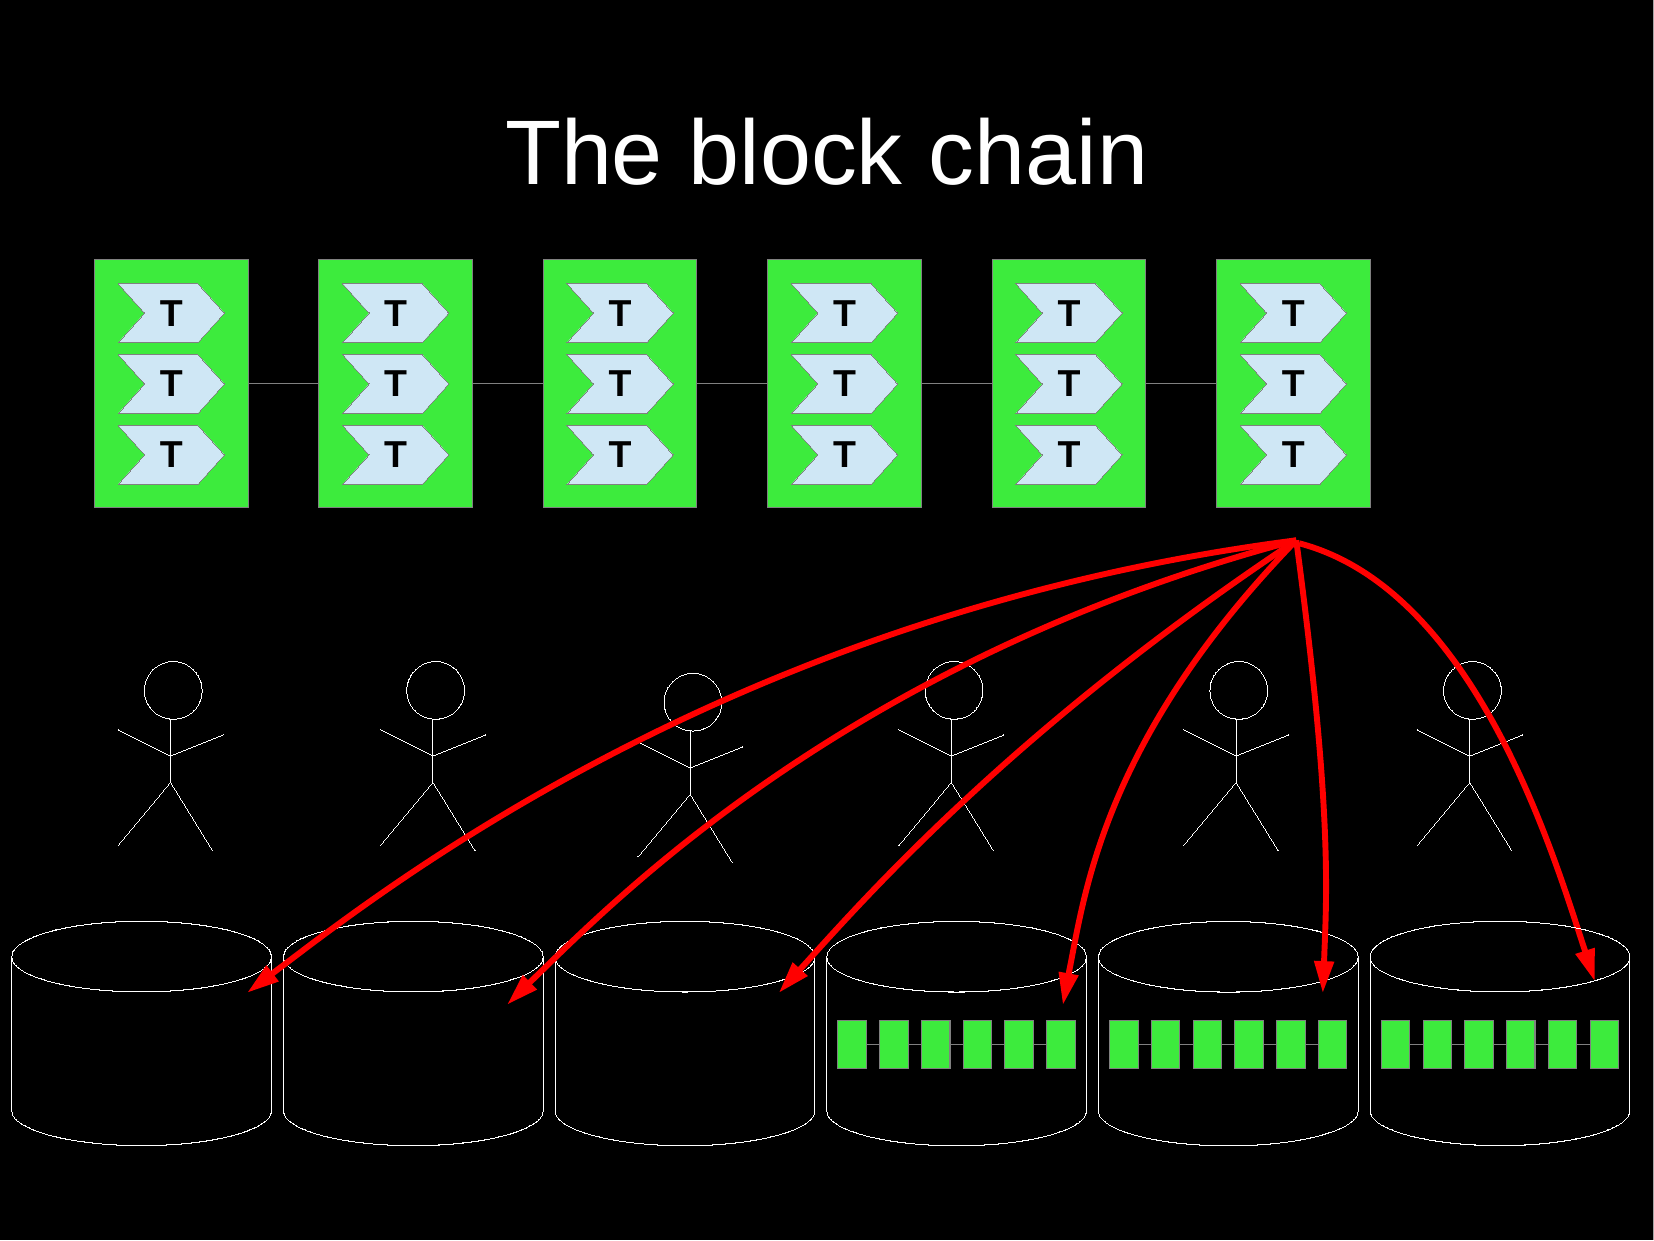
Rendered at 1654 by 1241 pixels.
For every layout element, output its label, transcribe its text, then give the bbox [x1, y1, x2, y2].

text_box [1151, 1020, 1180, 1069]
text_box [94, 259, 249, 508]
text_box [318, 259, 473, 508]
text_box T [342, 425, 449, 485]
text_box [1318, 1020, 1347, 1069]
text_box [837, 1020, 867, 1069]
text_box [1234, 1020, 1264, 1069]
text_box [1548, 1020, 1577, 1069]
text_box [1276, 1020, 1306, 1069]
text_box T [118, 354, 225, 414]
text_box T [1240, 283, 1347, 343]
text_box [1423, 1020, 1452, 1069]
text_box [1046, 1020, 1076, 1069]
text_box [1381, 1020, 1410, 1069]
text_box T [791, 425, 898, 485]
text_box [1109, 1020, 1139, 1069]
text_box [921, 1020, 951, 1069]
text_box T [566, 354, 674, 414]
text_box T [566, 283, 674, 343]
text_box T [791, 354, 898, 414]
text_box T [1015, 283, 1123, 343]
text_box T [791, 283, 898, 343]
text_box [543, 259, 697, 508]
text_box [963, 1020, 992, 1069]
text_box T [342, 354, 449, 414]
text_box T [1240, 354, 1347, 414]
text_box T [1015, 354, 1123, 414]
title The block chain [82, 49, 1571, 257]
text_box T [566, 425, 674, 485]
text_box [1216, 259, 1371, 508]
text_box [992, 259, 1146, 508]
text_box [767, 259, 922, 508]
text_box T [118, 283, 225, 343]
text_box [1506, 1020, 1536, 1069]
text_box T [342, 283, 449, 343]
text_box T [1015, 425, 1123, 485]
text_box T [1240, 425, 1347, 485]
text_box [1004, 1020, 1034, 1069]
text_box [1193, 1020, 1222, 1069]
text_box [879, 1020, 909, 1069]
text_box T [118, 425, 225, 485]
text_box [1464, 1020, 1494, 1069]
text_box [1590, 1020, 1619, 1069]
